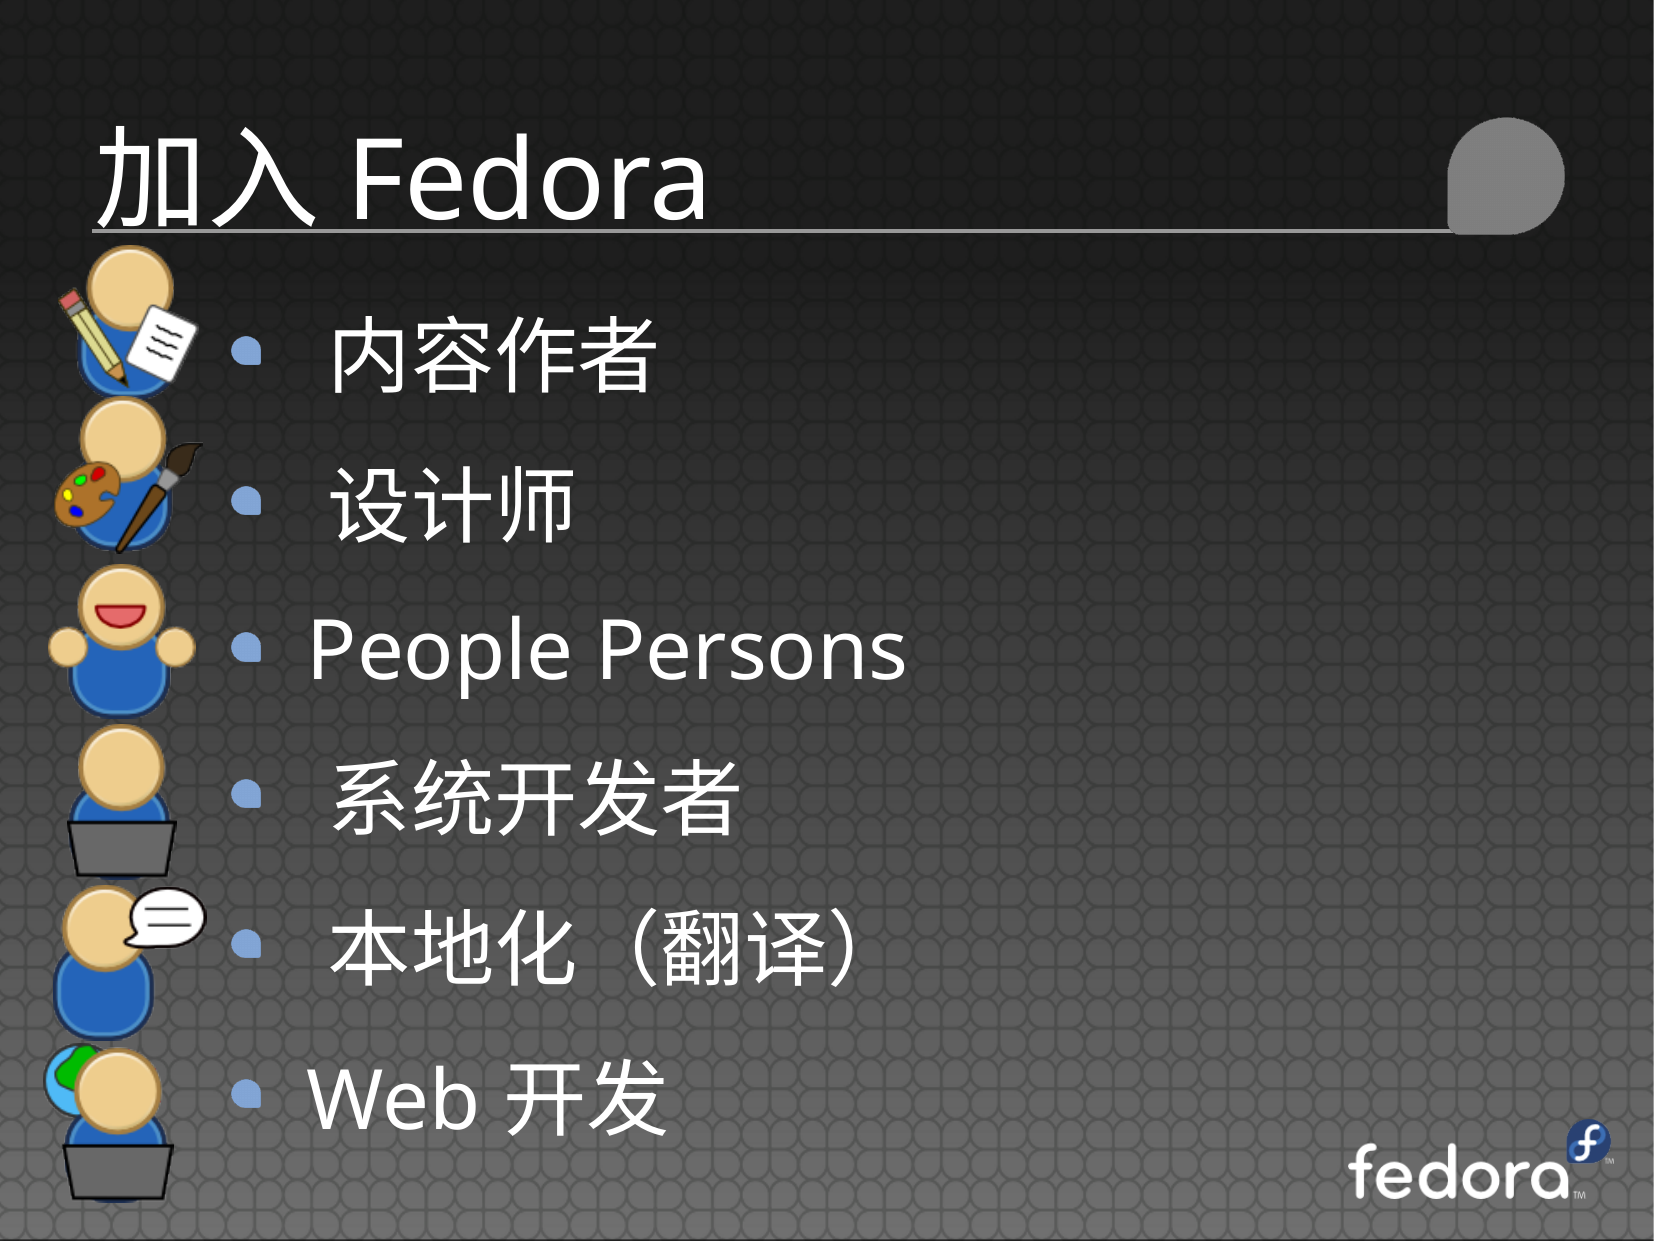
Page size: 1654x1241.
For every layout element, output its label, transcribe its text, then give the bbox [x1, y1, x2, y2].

picture [0, 0, 1654, 1241]
title 加入Fedora [94, 100, 1426, 251]
list 内容作者 设计师 People Persons 系统开发者 本地化（翻译） Web开发 [214, 290, 1616, 1241]
